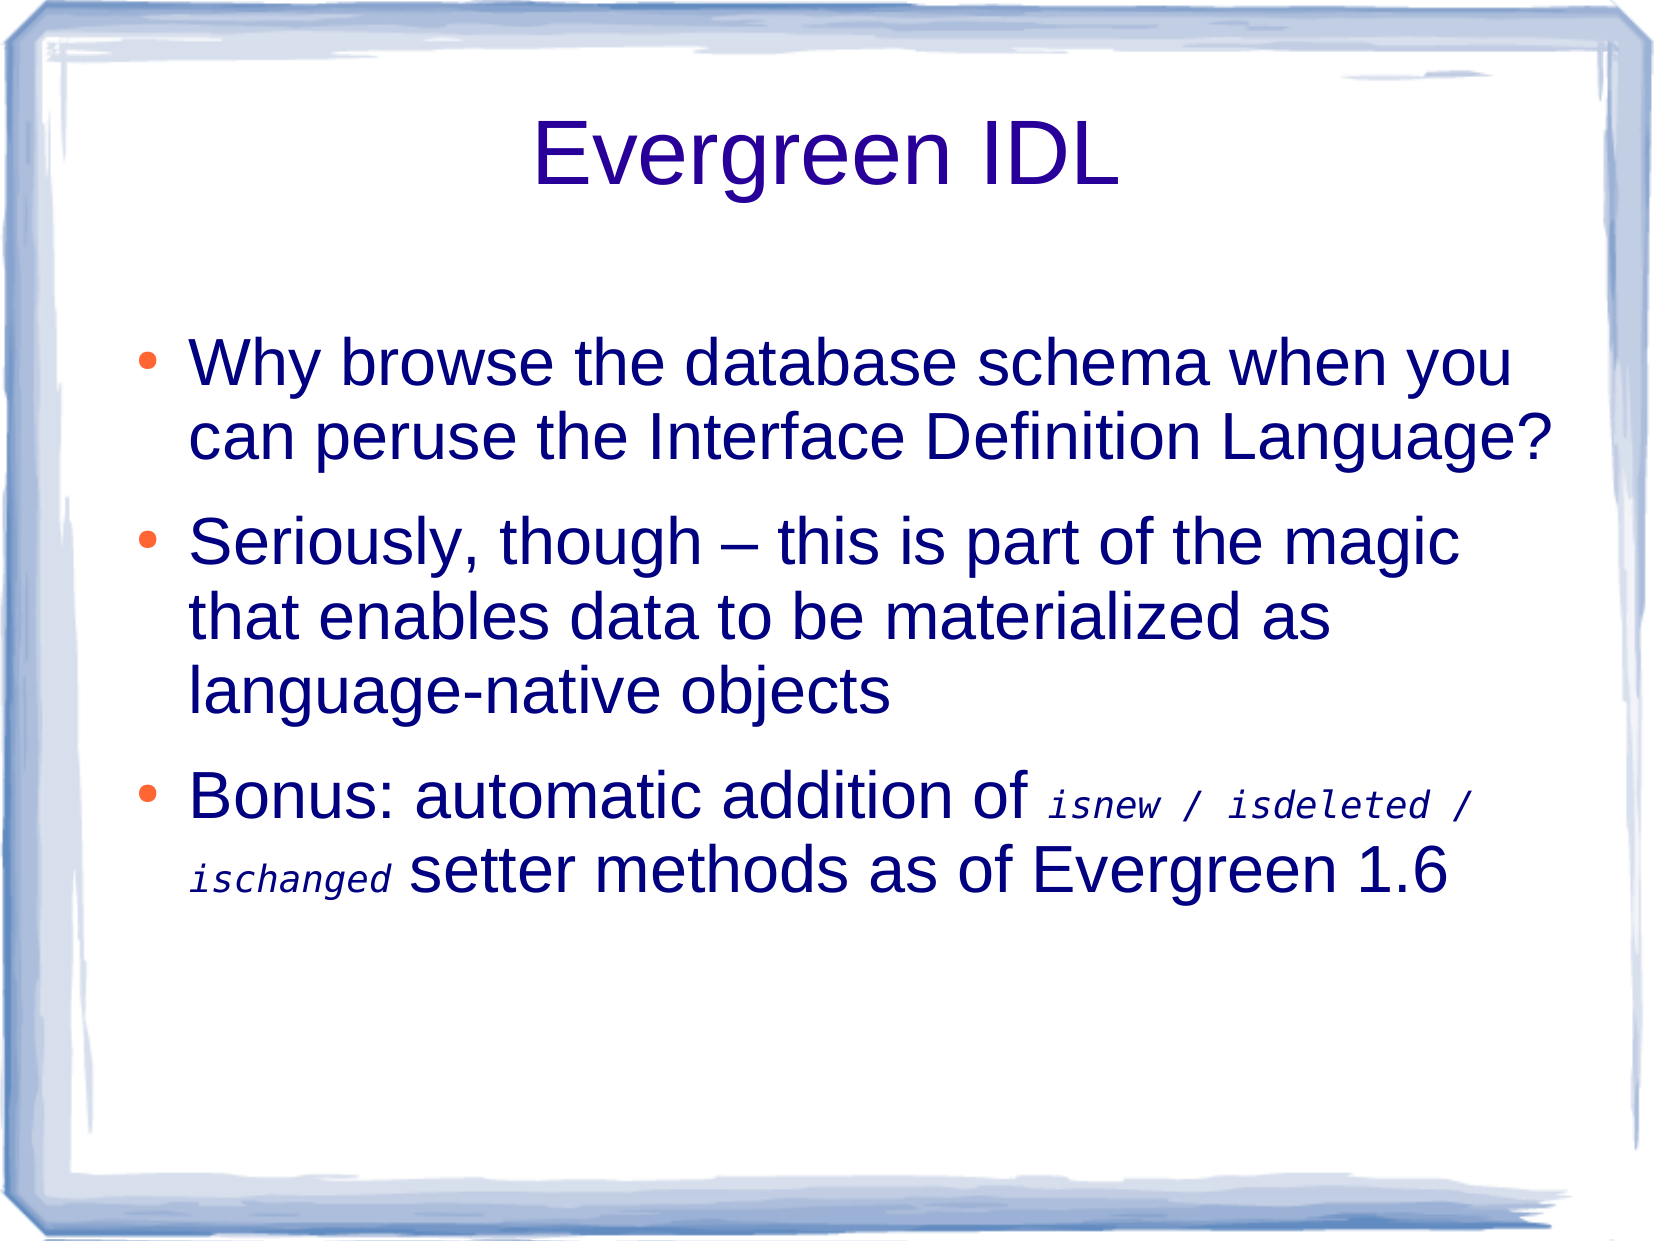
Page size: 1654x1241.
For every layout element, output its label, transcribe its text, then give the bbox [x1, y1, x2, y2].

list Why browse the database schema when you can peruse the Interface Definition Language? Seriously, though – this is part of the magic that enables data to be materialized as language-native objects Bonus: automatic addition of isnew / isdeleted / ischanged setter methods as of Evergreen 1.6 [118, 324, 1571, 1129]
picture [0, 0, 1654, 1241]
title Evergreen IDL [82, 56, 1571, 250]
